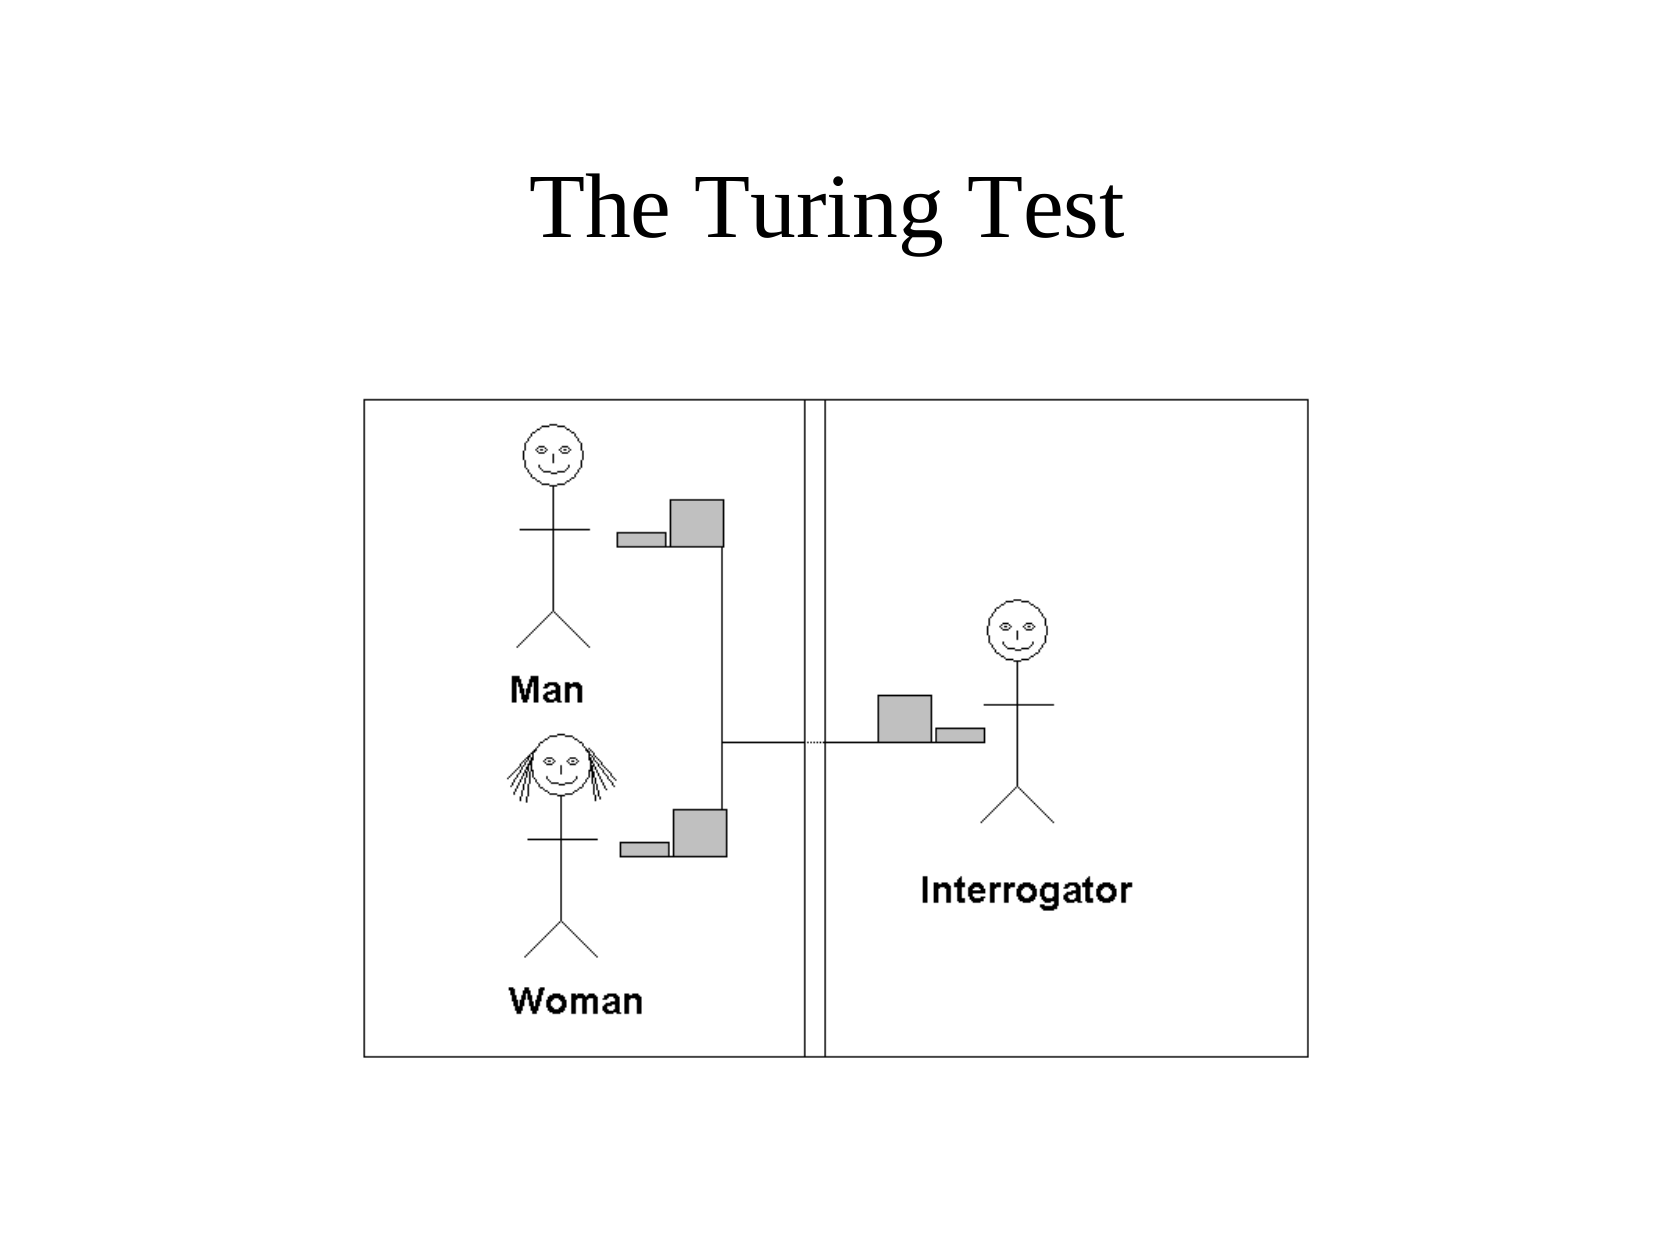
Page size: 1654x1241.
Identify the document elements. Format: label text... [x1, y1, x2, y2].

title The Turing Test [121, 102, 1534, 311]
picture [334, 368, 1334, 1119]
